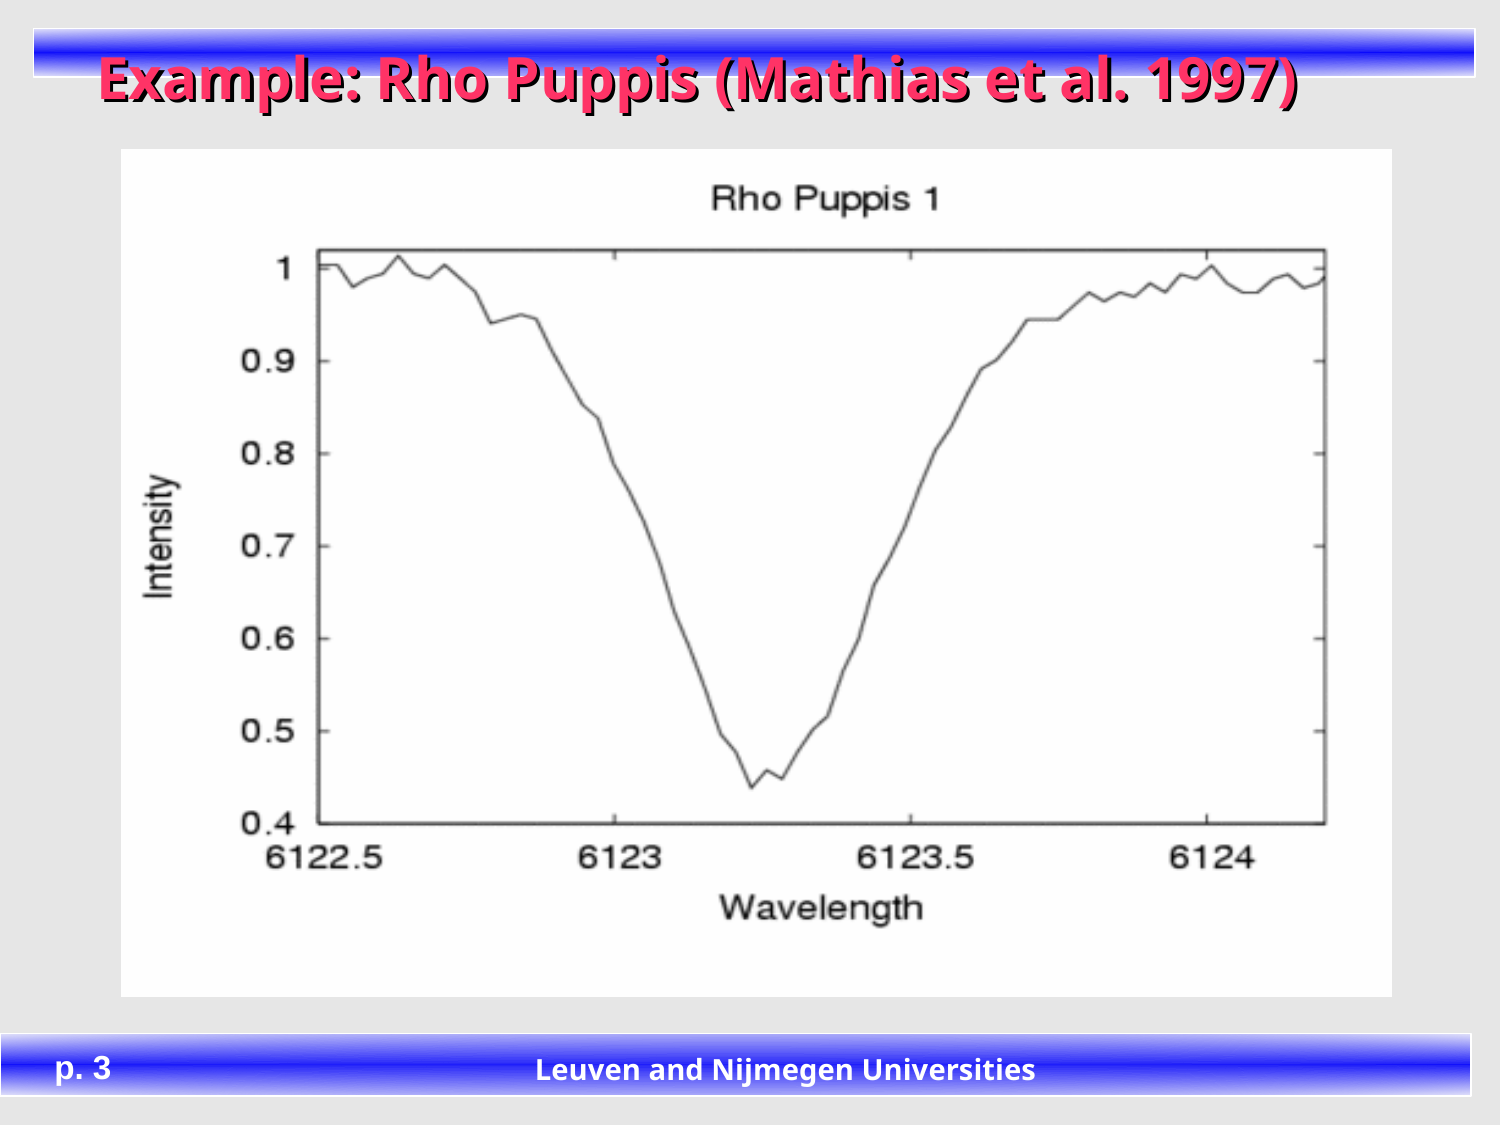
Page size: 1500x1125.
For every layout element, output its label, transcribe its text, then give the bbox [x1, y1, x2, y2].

title Moment method: Briquet & Aerts (2003) [1034, 1070, 1470, 1074]
title Moment method: Briquet & Aerts (2003) [107, 1055, 1470, 1059]
title Example: Rho Puppis (Mathias et al. 1997) [96, 18, 1500, 135]
picture [121, 149, 1392, 997]
